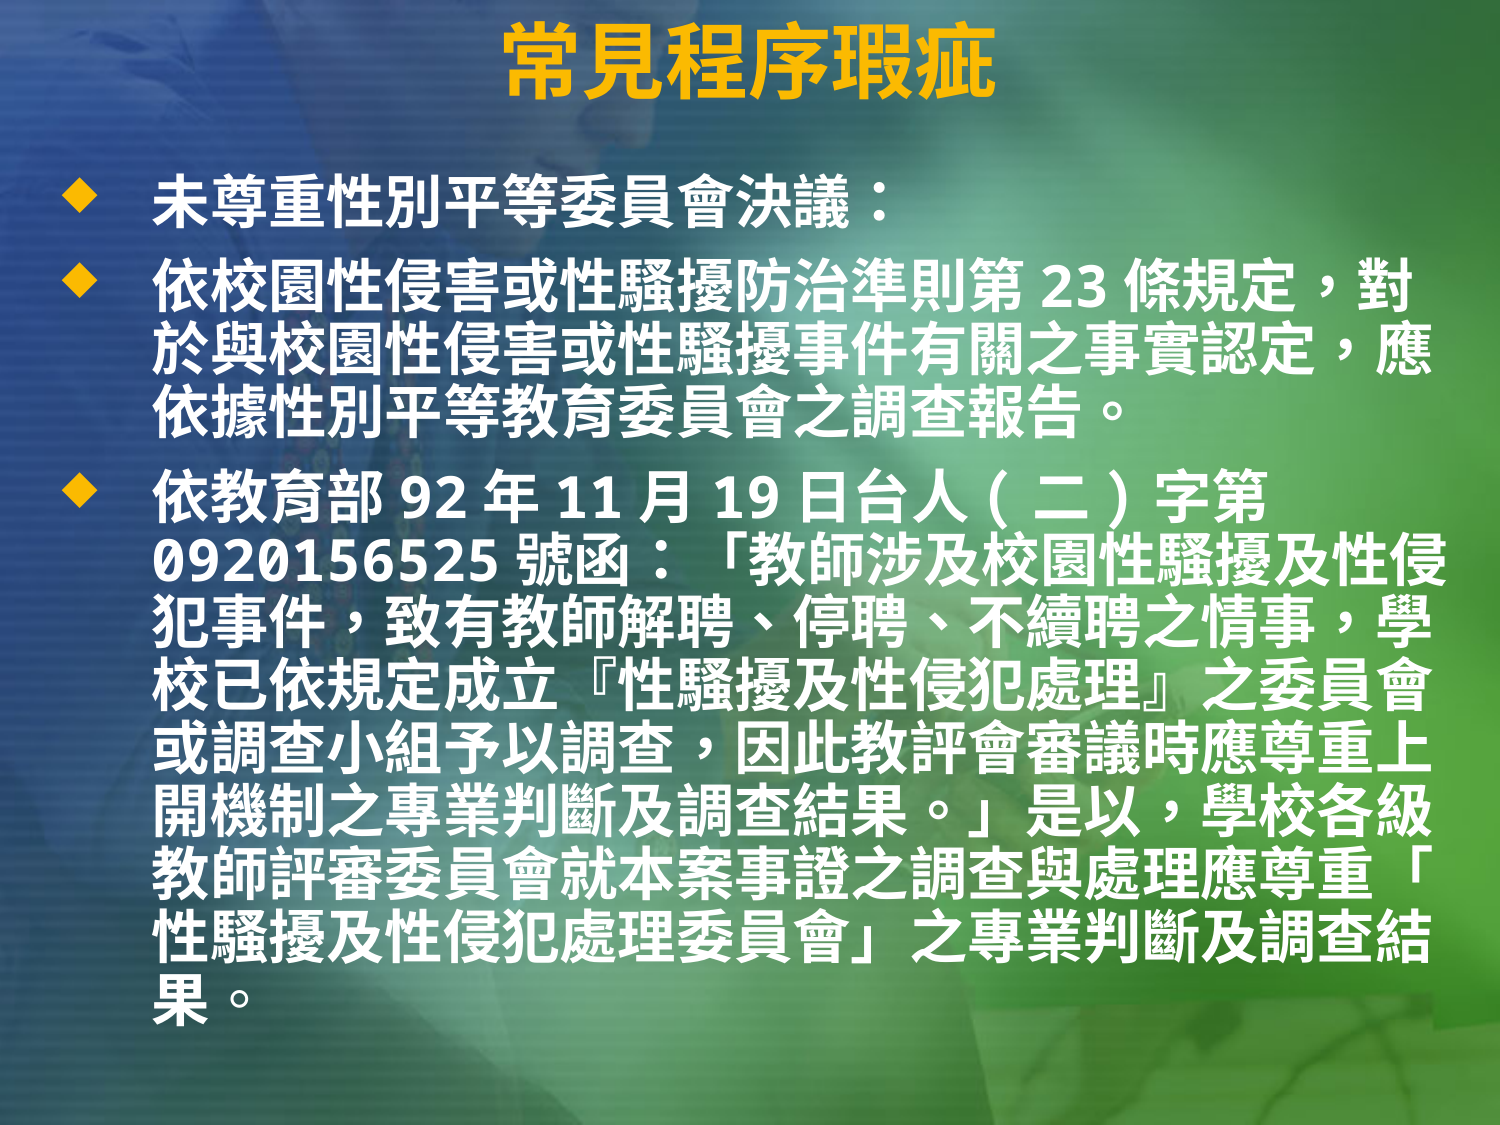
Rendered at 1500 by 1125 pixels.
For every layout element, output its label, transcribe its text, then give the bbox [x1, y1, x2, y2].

title 常見程序瑕疵 [257, 12, 1240, 118]
list 未尊重性別平等委員會決議： 依校園性侵害或性騷擾防治準則第23條規定，對於與校園性侵害或性騷擾事件有關之事實認定，應依據性別平等教育委員會之調查報告。 依教育部92年11月19日台人(二)字第0920156525號函：「教師涉及校園性騷擾及性侵犯事件，致有教師解聘、停聘、不續聘之情事，學校已依規定成立『性騷擾及性侵犯處理』之委員會或調查小組予以調查，因此教評會審議時應尊重上開機制之專業判斷及調查結果。」是以，學校各級教師評審委員會就本案事證之調查與處理應尊重「性騷擾及性侵犯處理委員會」之專業判斷及調查結果。 [43, 165, 1464, 1125]
picture [0, 0, 1500, 1125]
